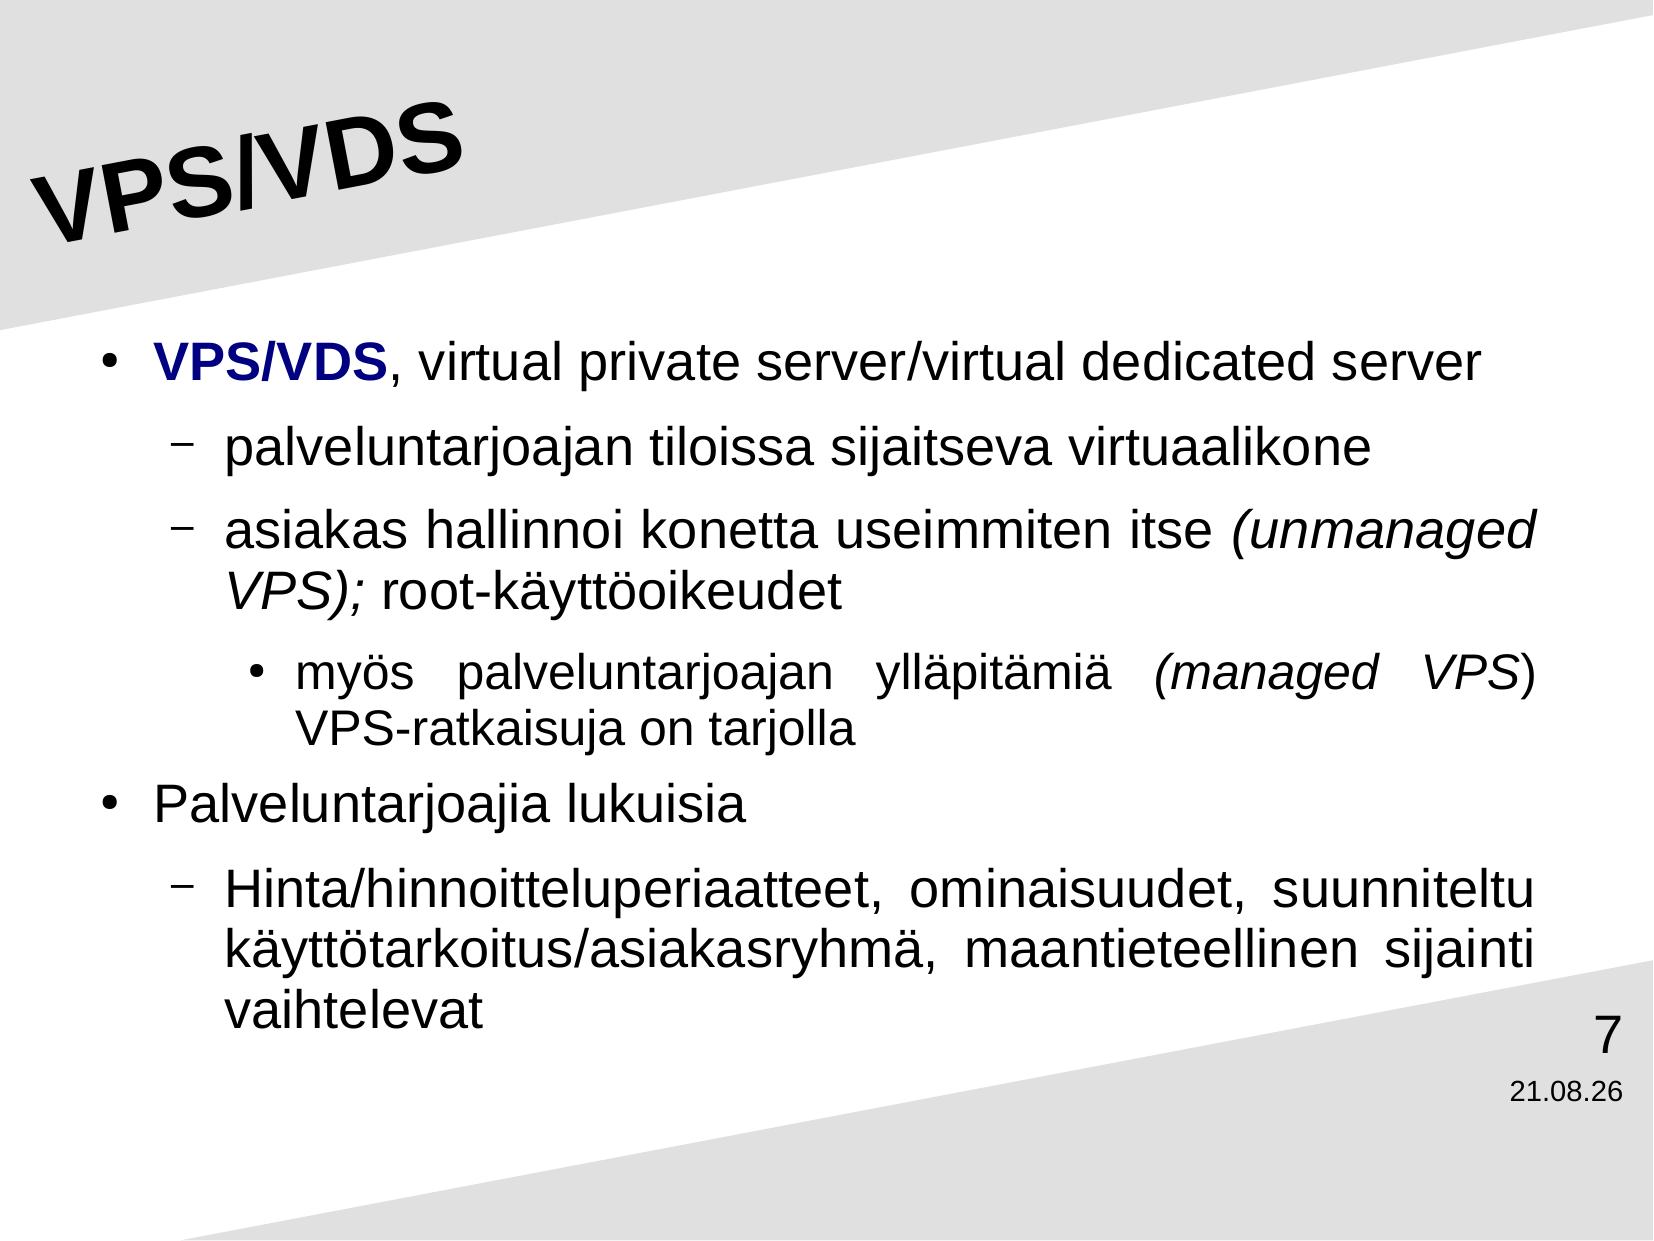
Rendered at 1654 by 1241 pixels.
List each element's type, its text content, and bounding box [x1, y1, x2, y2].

list VPS/VDS, virtual private server/virtual dedicated server palveluntarjoajan tiloissa sijaitseva virtuaalikone asiakas hallinnoi konetta useimmiten itse (unmanaged VPS); root-käyttöoikeudet myös palveluntarjoajan ylläpitämiä (managed VPS) VPS-ratkaisuja on tarjolla Palveluntarjoajia lukuisia Hinta/hinnoitteluperiaatteet, ominaisuudet, suunniteltu käyttötarkoitus/asiakasryhmä, maantieteellinen sijainti vaihtelevat [82, 331, 1538, 1052]
title VPS/VDS [16, 0, 1518, 315]
